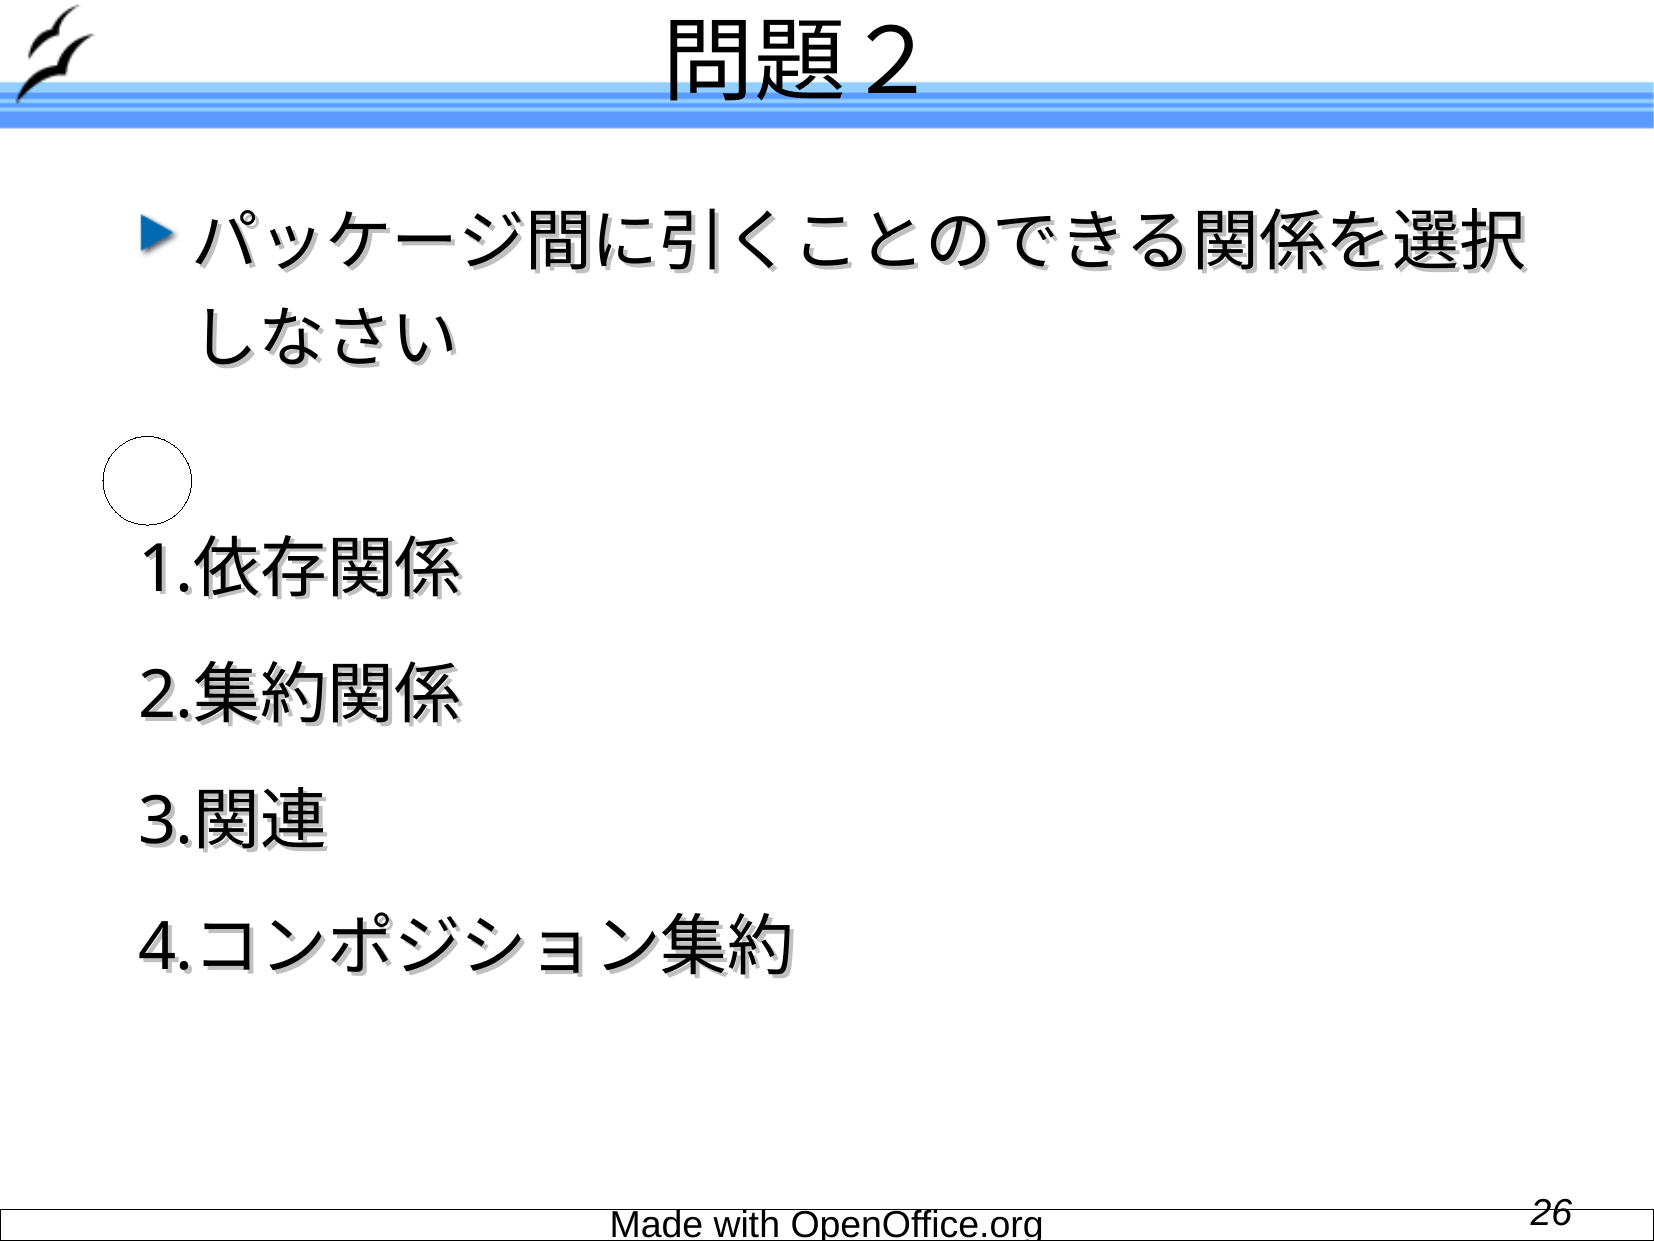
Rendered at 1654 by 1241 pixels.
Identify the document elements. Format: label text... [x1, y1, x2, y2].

picture [0, 0, 1654, 133]
list パッケージ間に引くことのできる関係を選択しなさい 依存関係 集約関係 関連 コンポジション集約 [120, 187, 1533, 1195]
title 問題２ [94, 0, 1507, 107]
